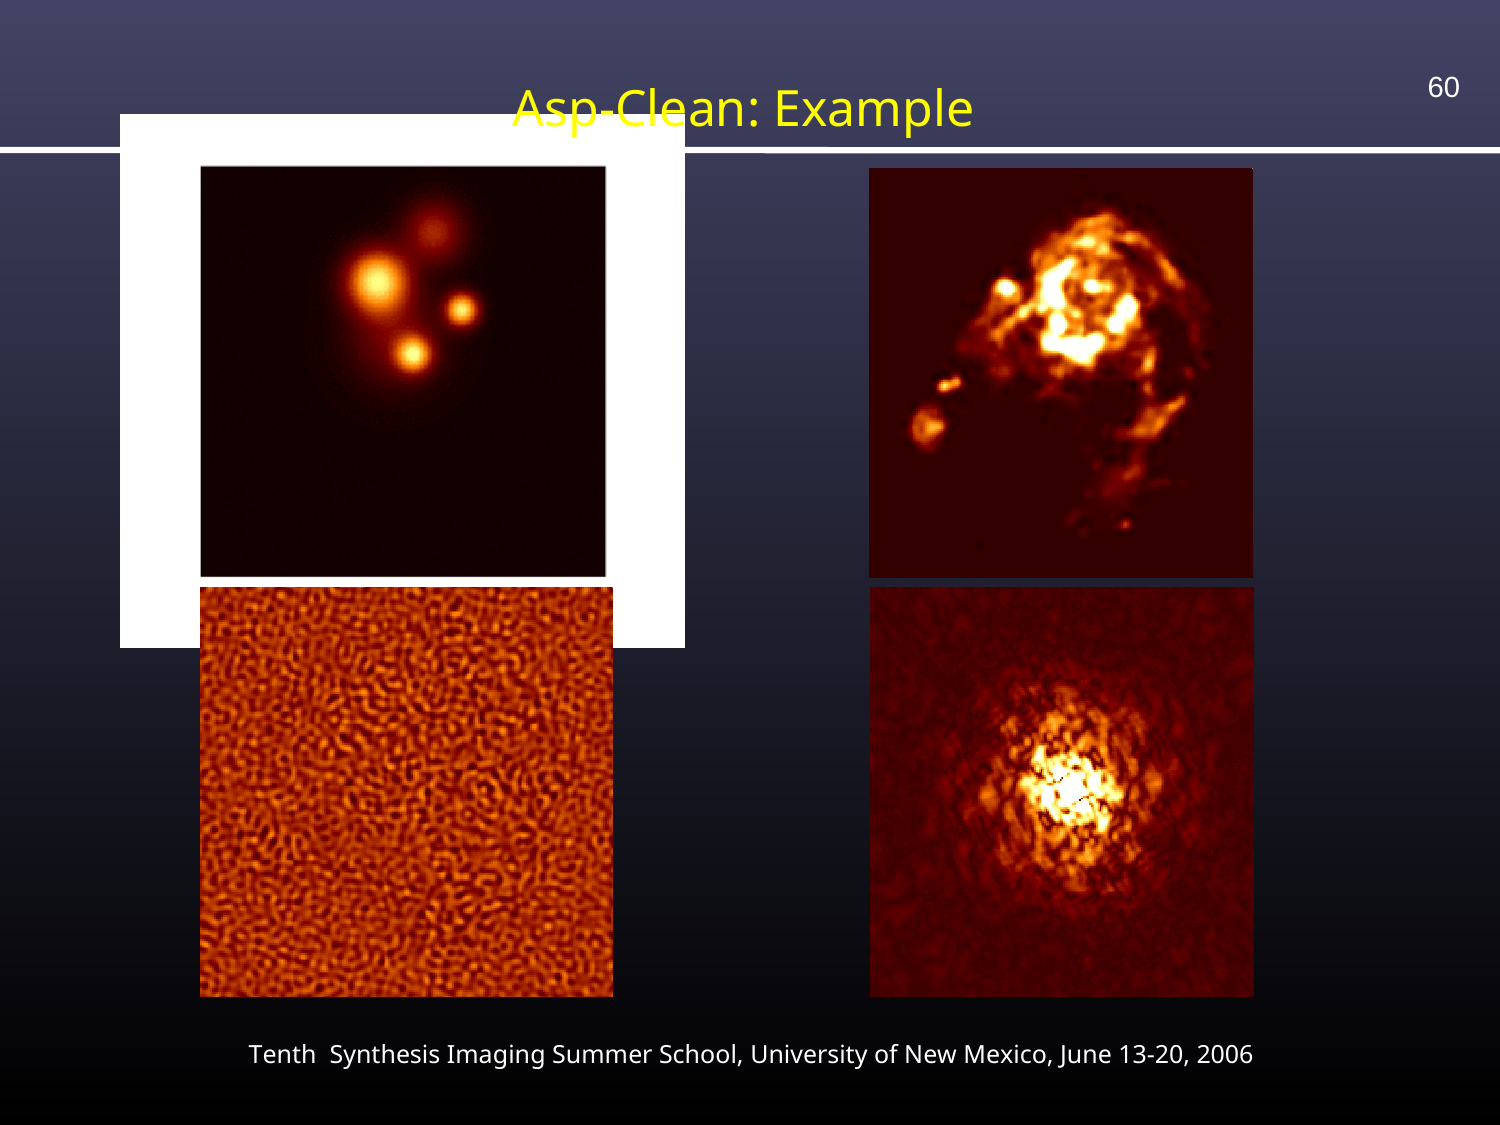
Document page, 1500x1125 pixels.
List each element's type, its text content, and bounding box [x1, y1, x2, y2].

picture [120, 151, 685, 997]
picture [870, 587, 1254, 997]
title Asp-Clean: Example [112, 62, 1375, 151]
picture [869, 168, 1253, 578]
